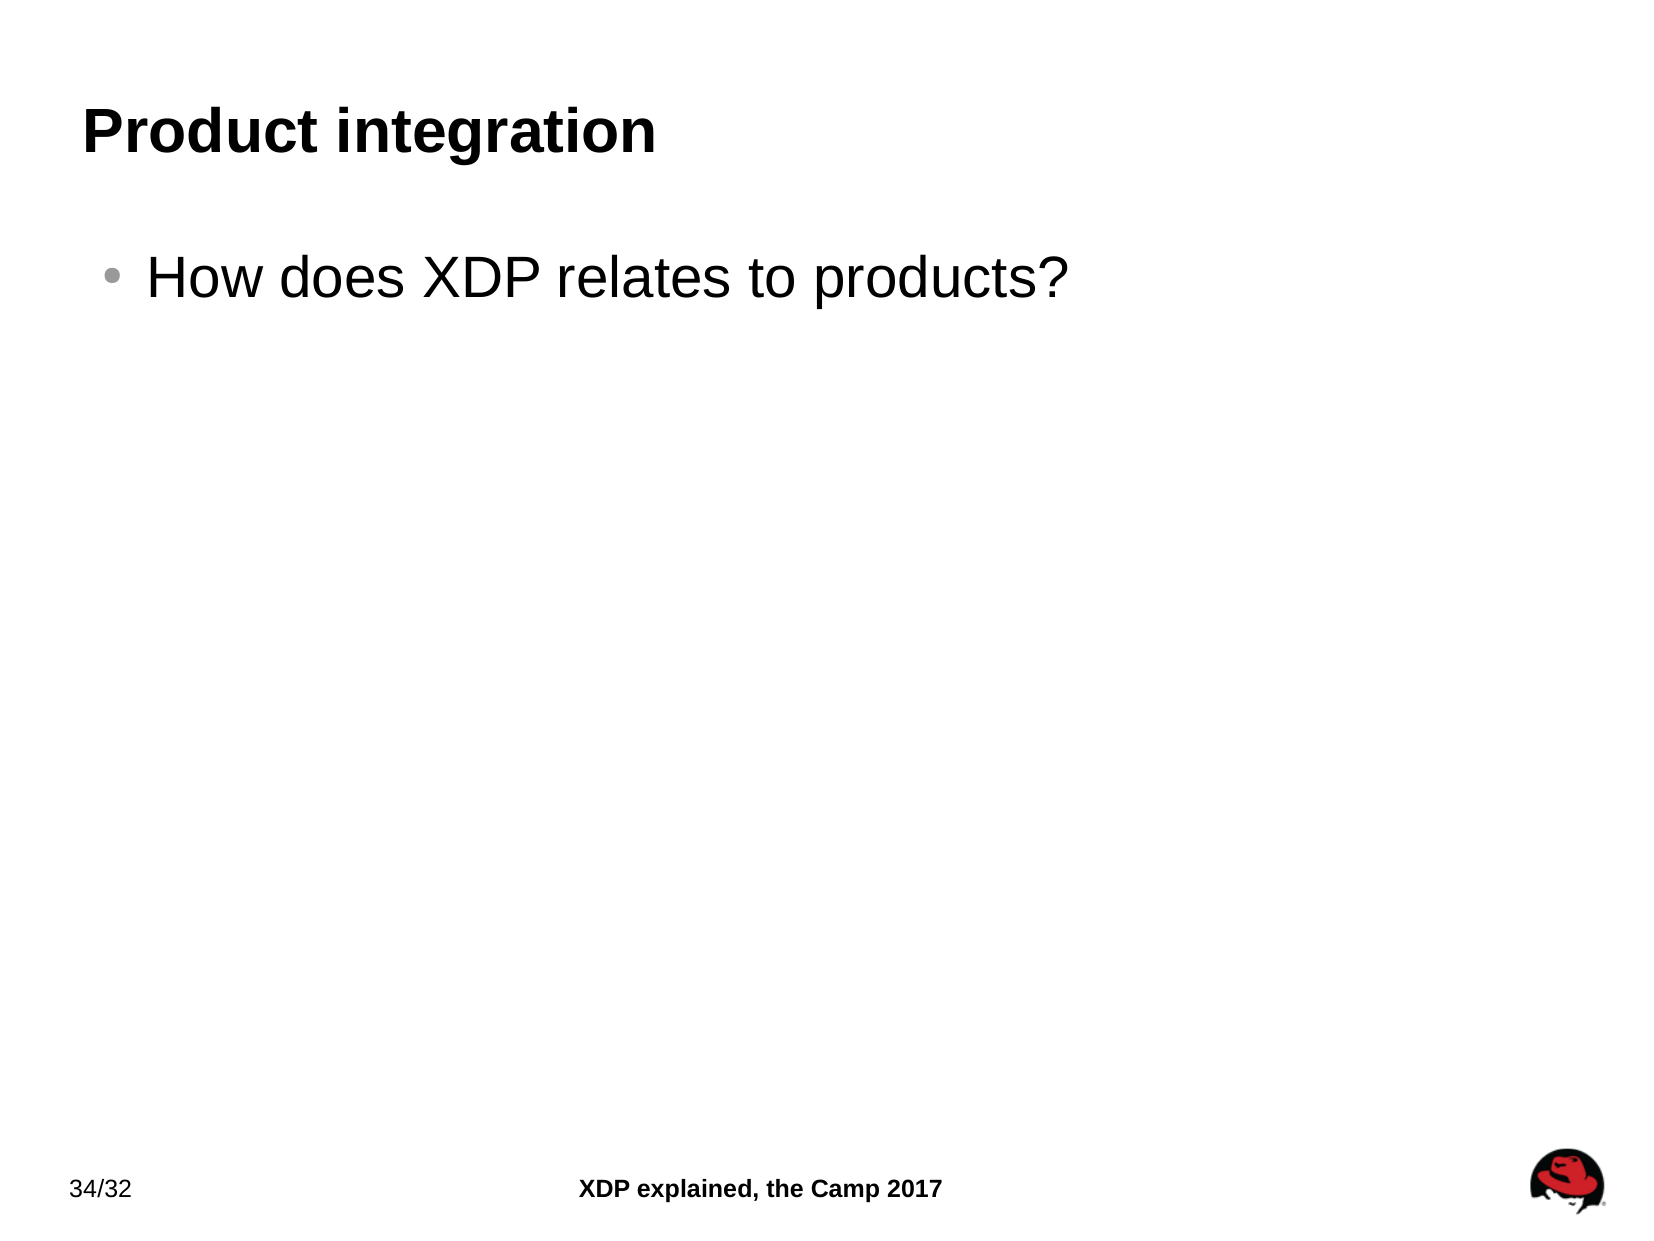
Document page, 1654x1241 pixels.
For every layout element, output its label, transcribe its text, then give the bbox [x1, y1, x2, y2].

title Product integration [82, 37, 1571, 226]
list How does XDP relates to products? [86, 244, 1575, 1039]
picture [1529, 1146, 1612, 1224]
